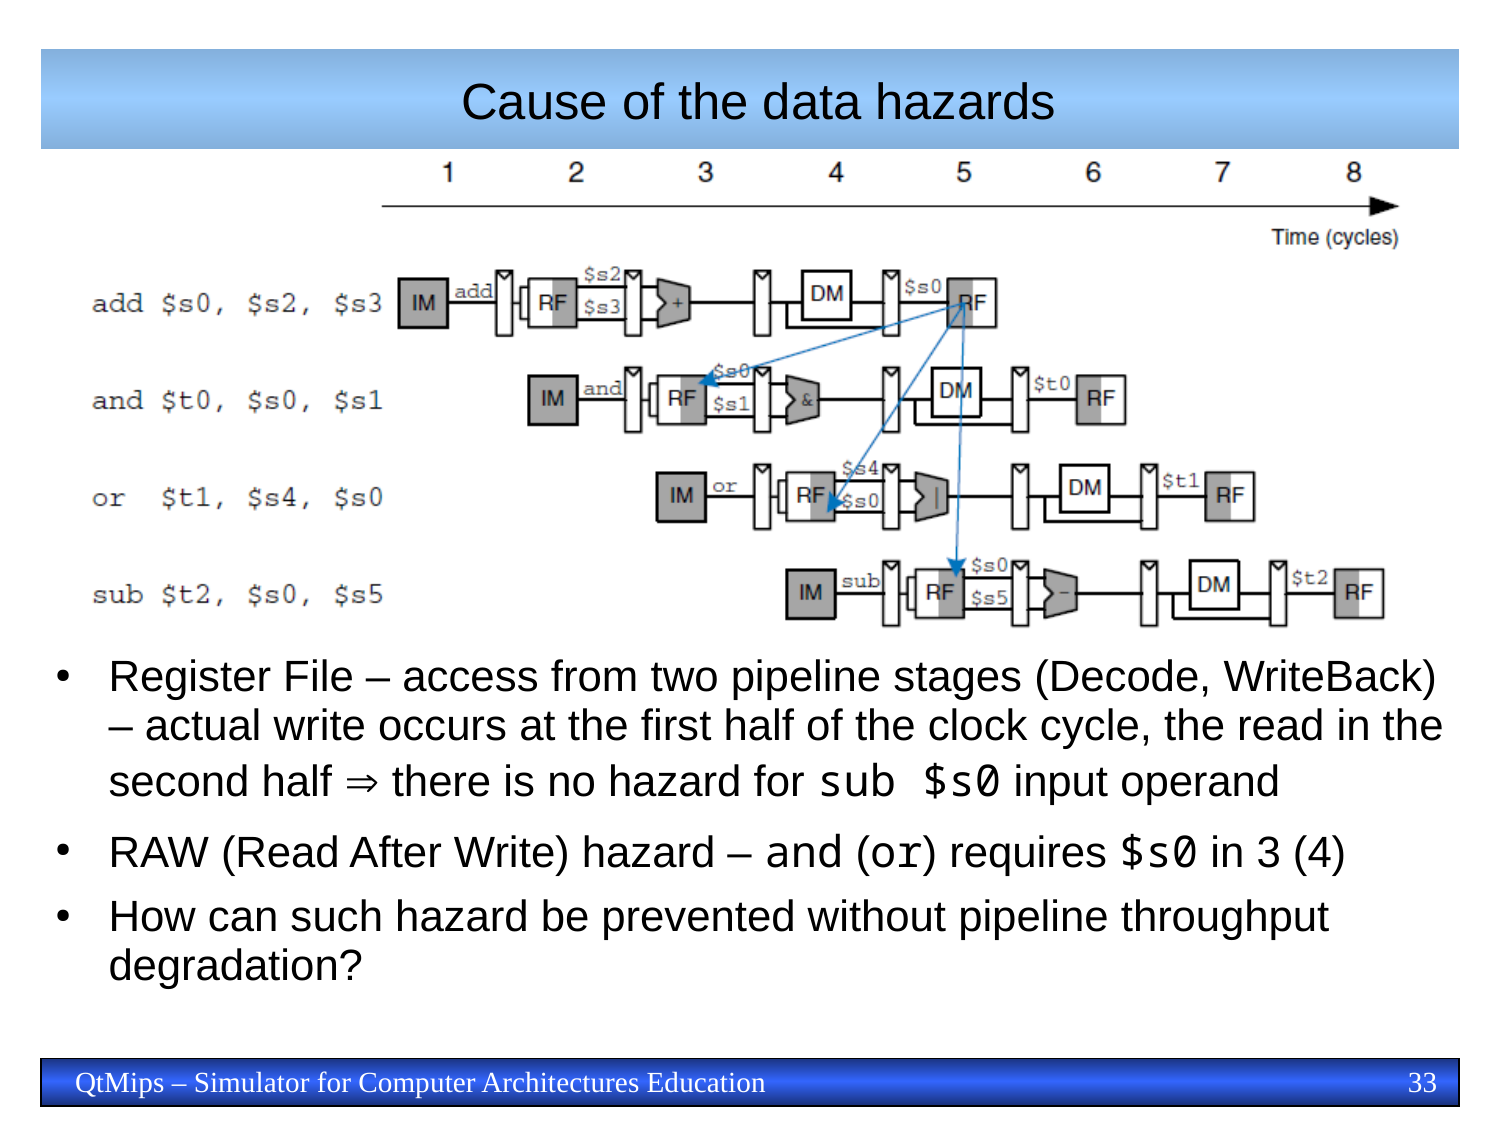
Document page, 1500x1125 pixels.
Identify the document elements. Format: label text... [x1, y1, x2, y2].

title Cause of the data hazards [41, 49, 1459, 149]
picture [71, 149, 1411, 647]
list Register File – access from two pipeline stages (Decode, WriteBack) – actual write occurs at the first half of the clock cycle, the read in the second half ⇒ there is no hazard for sub $s0 input operand RAW (Read After Write) hazard – and (or) requires $s0 in 3 (4) How can such hazard be prevented without pipeline throughput degradation? [22, 644, 1462, 1068]
